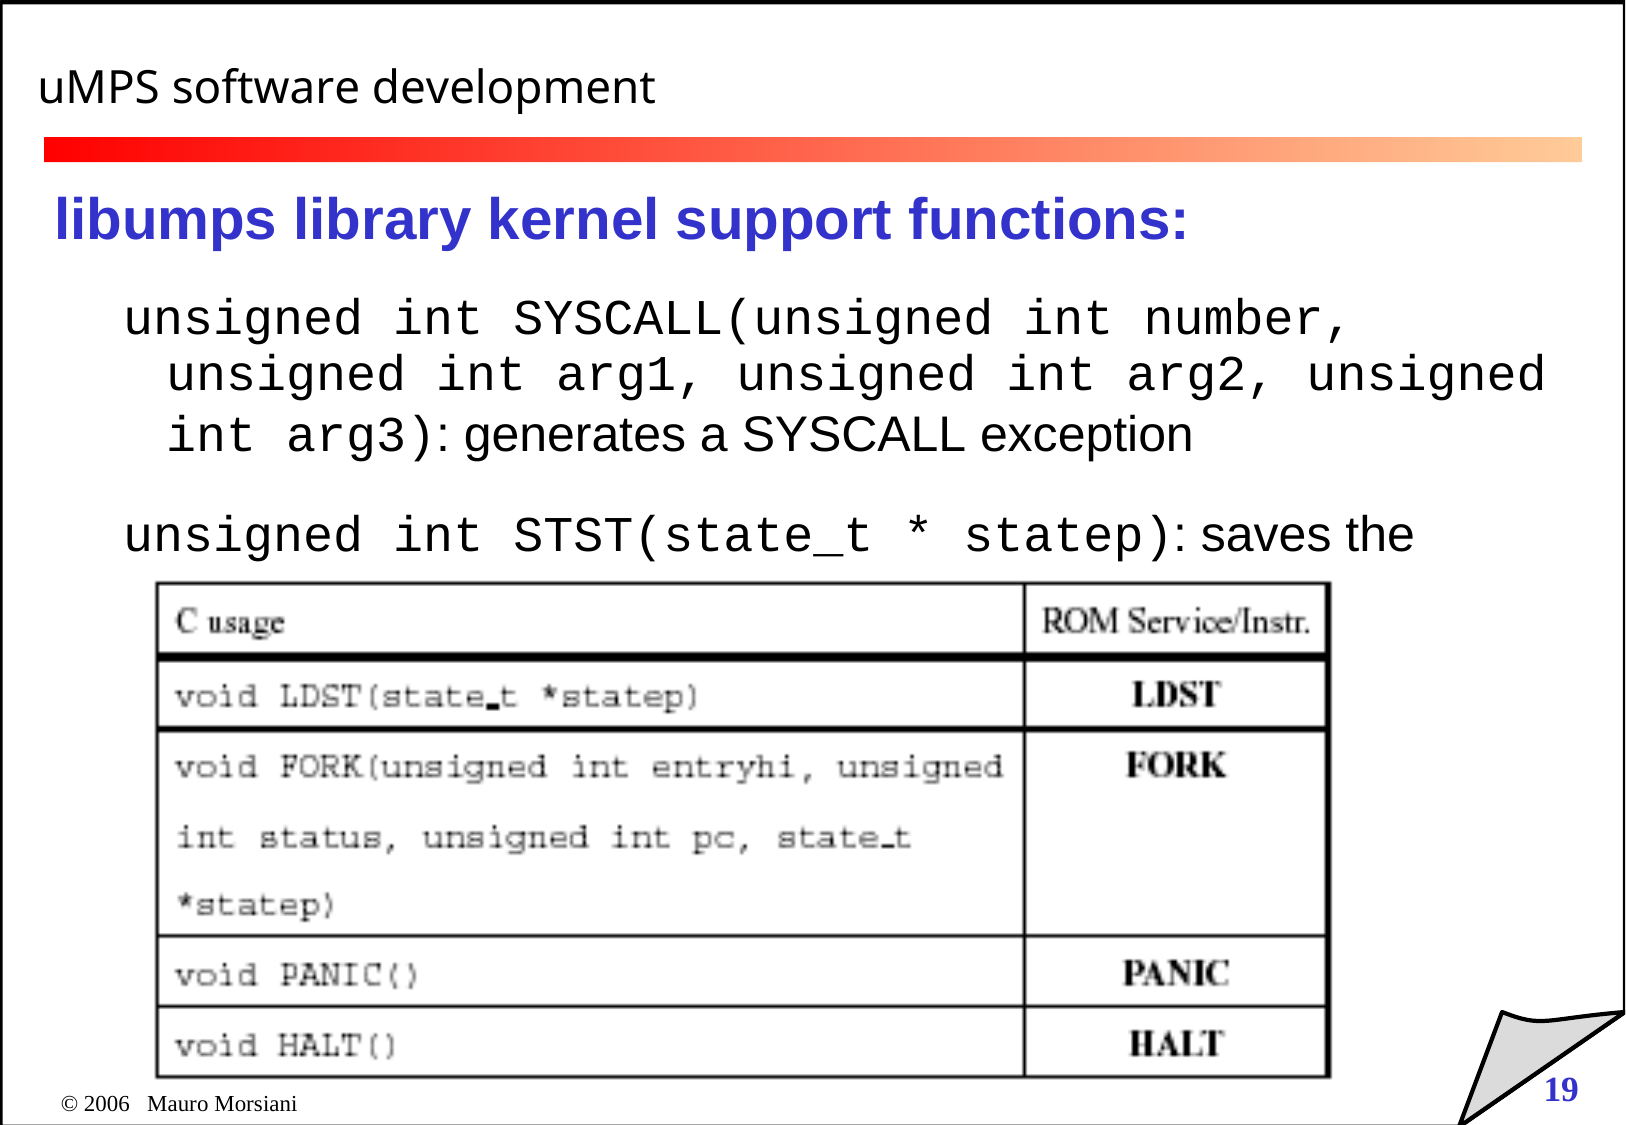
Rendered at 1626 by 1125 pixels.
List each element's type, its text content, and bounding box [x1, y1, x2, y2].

list libumps library kernel support functions: unsigned int SYSCALL(unsigned int number, unsigned int arg1, unsigned int arg2, unsigned int arg3): generates a SYSCALL exception unsigned int STST(state_t * statep): saves the current status of the processor [54, 187, 1557, 638]
title uMPS software development [37, 44, 1587, 130]
picture [147, 570, 1342, 1086]
